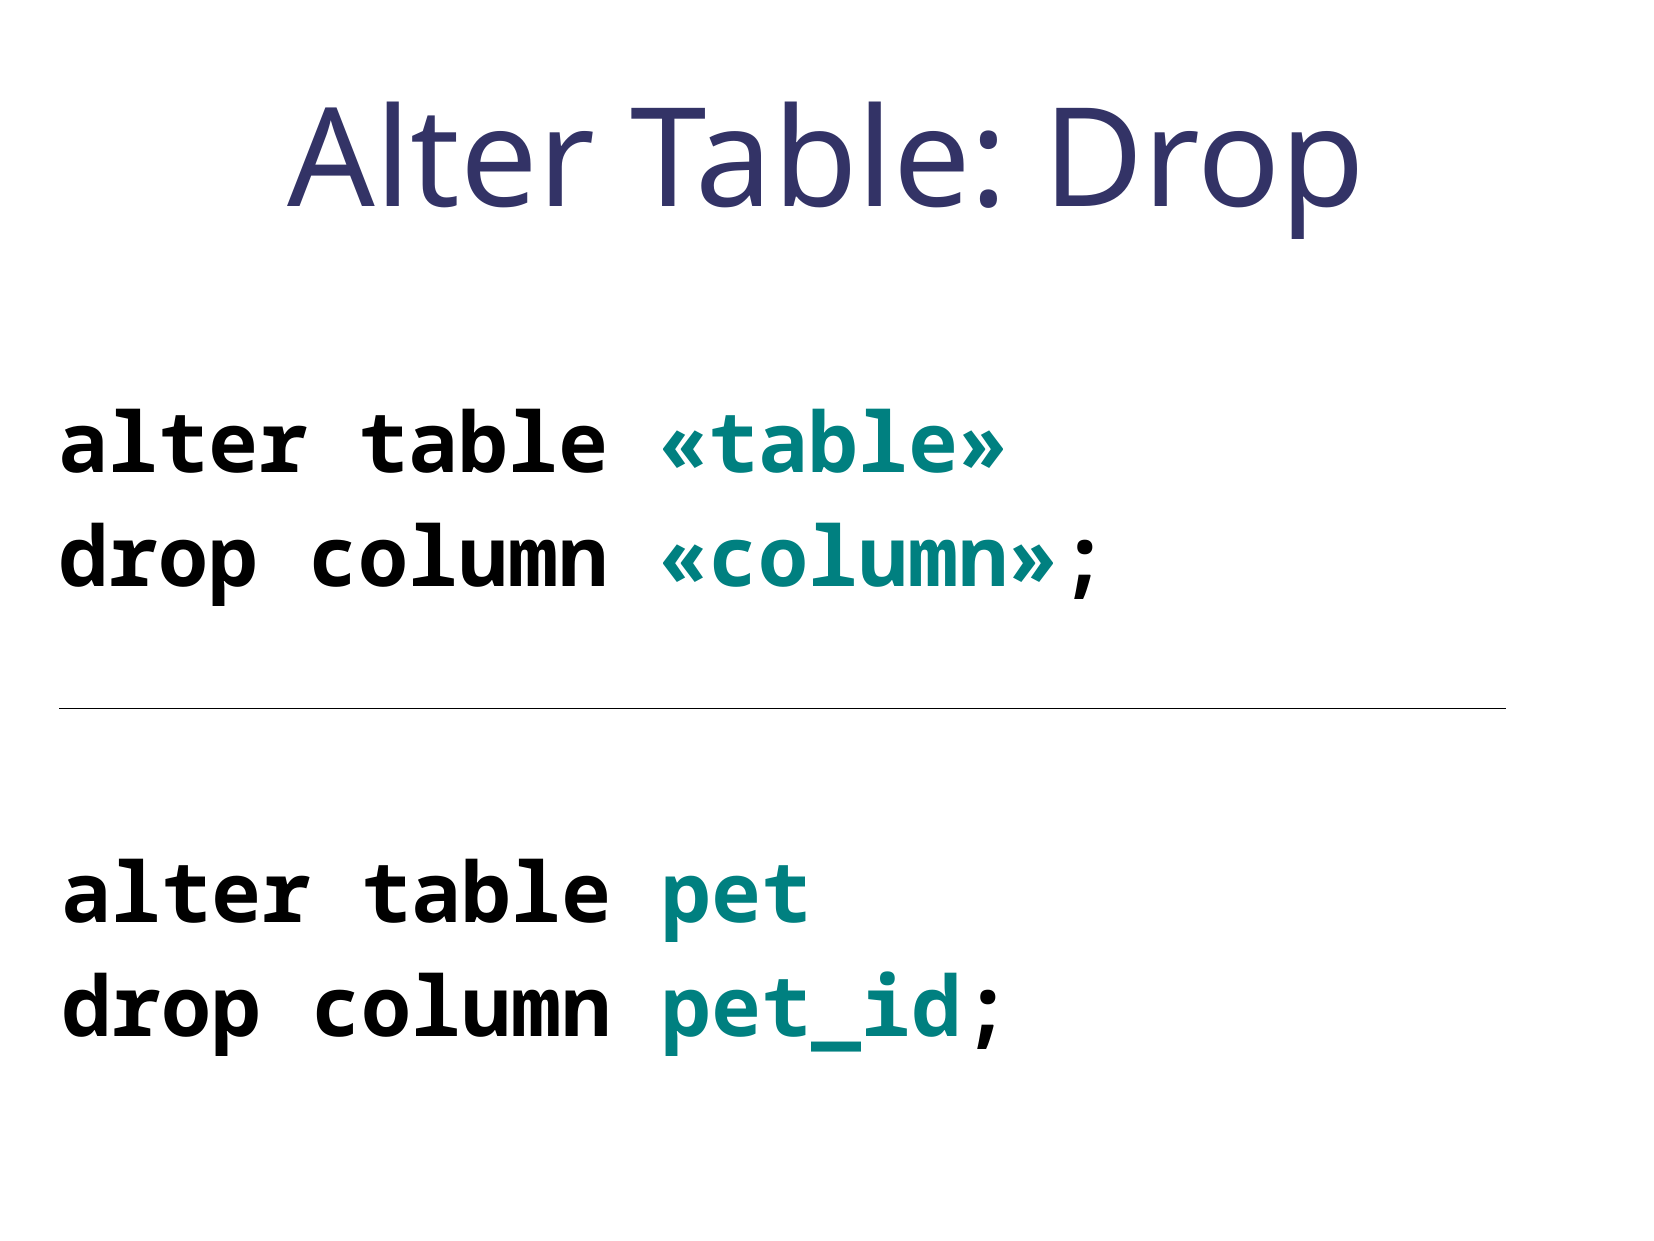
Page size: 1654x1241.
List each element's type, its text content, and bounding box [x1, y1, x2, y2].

subtitle alter table «table» drop column «column»; [59, 383, 1597, 576]
text_box alter table pet drop column pet_id; [61, 833, 1565, 1027]
title Alter Table: Drop [82, 56, 1571, 250]
